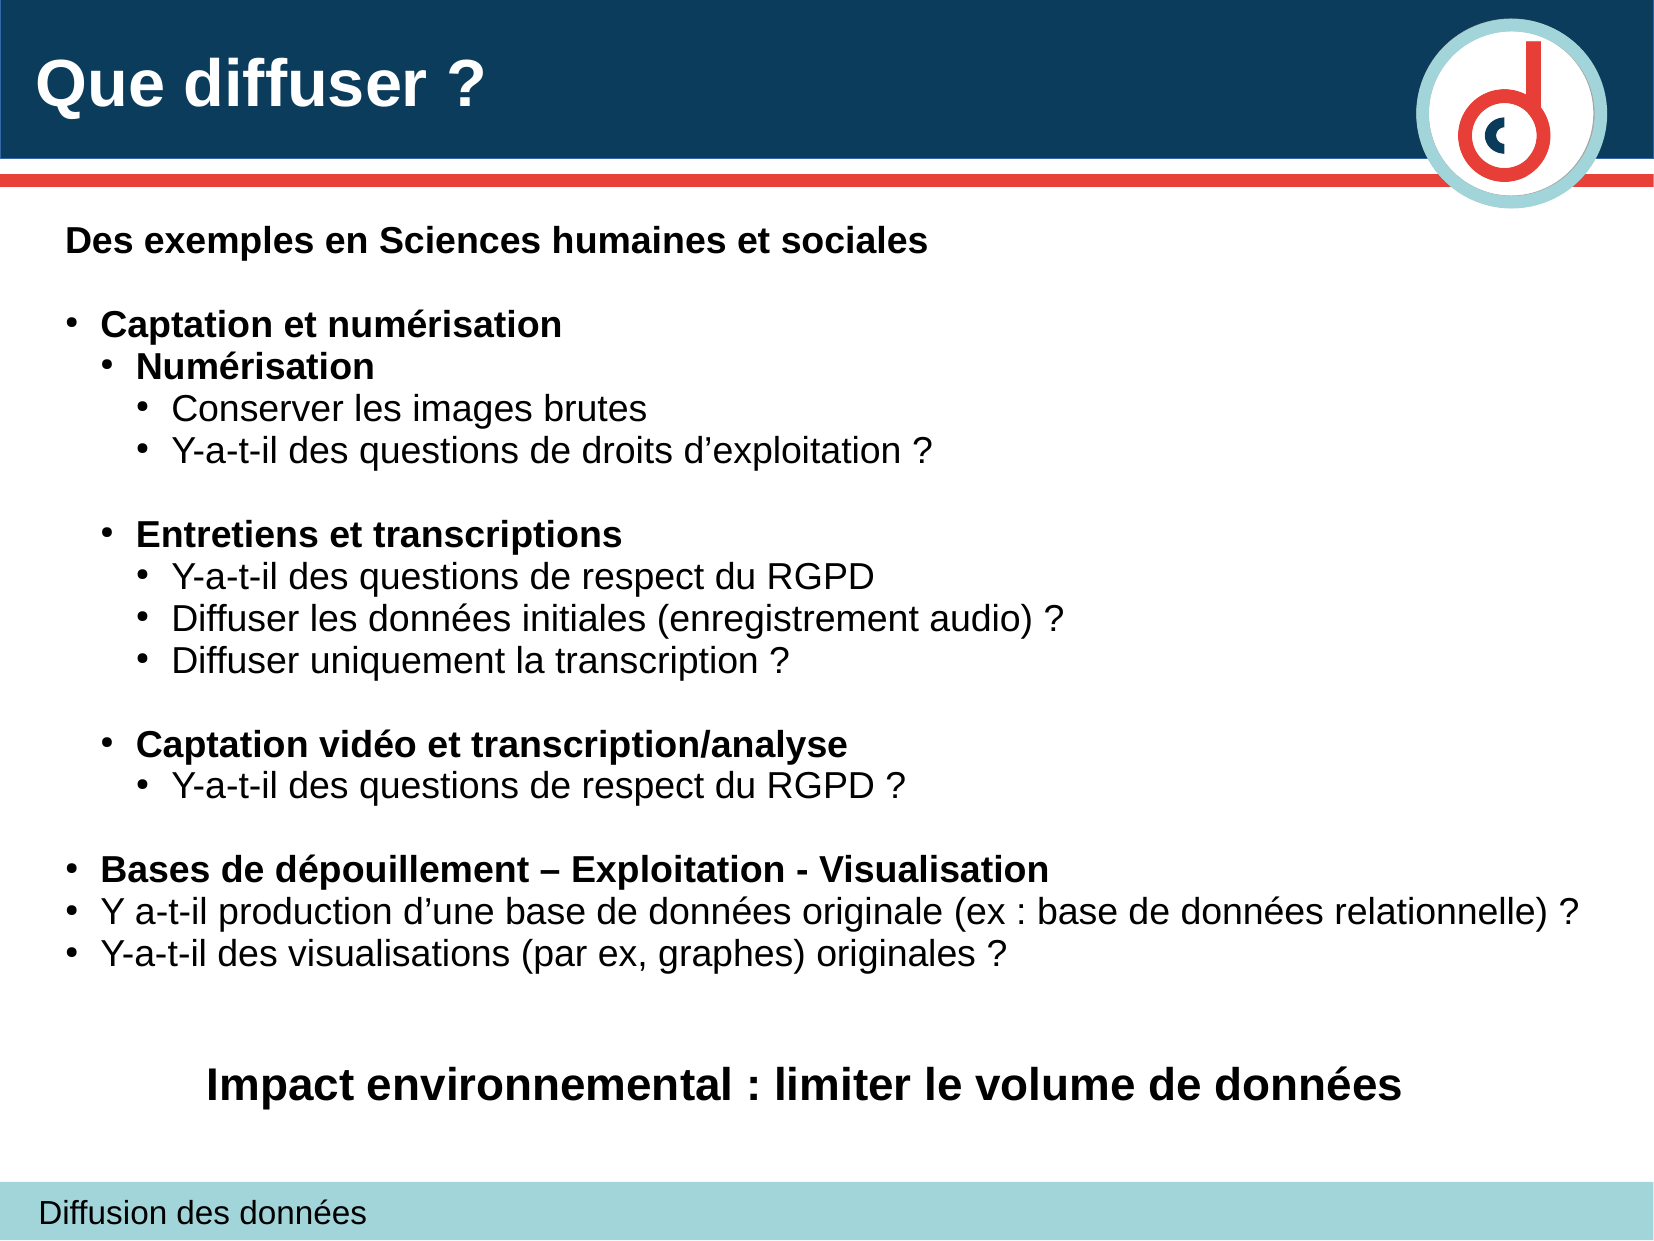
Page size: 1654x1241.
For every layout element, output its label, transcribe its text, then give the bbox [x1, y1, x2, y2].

text_box Des exemples en Sciences humaines et sociales Captation et numérisation Numérisation Conserver les images brutes Y-a-t-il des questions de droits d’exploitation ? Entretiens et transcriptions Y-a-t-il des questions de respect du RGPD Diffuser les données initiales (enregistrement audio) ? Diffuser uniquement la transcription ? Captation vidéo et transcription/analyse Y-a-t-il des questions de respect du RGPD ? Bases de dépouillement – Exploitation - Visualisation Y a-t-il production d’une base de données originale (ex : base de données relationnelle) ? Y-a-t-il des visualisations (par ex, graphes) originales ? Impact environnemental : limiter le volume de données [29, 177, 1654, 1190]
text_box Diffusion des données [23, 1187, 621, 1241]
title Que diffuser ? [35, 11, 1430, 159]
